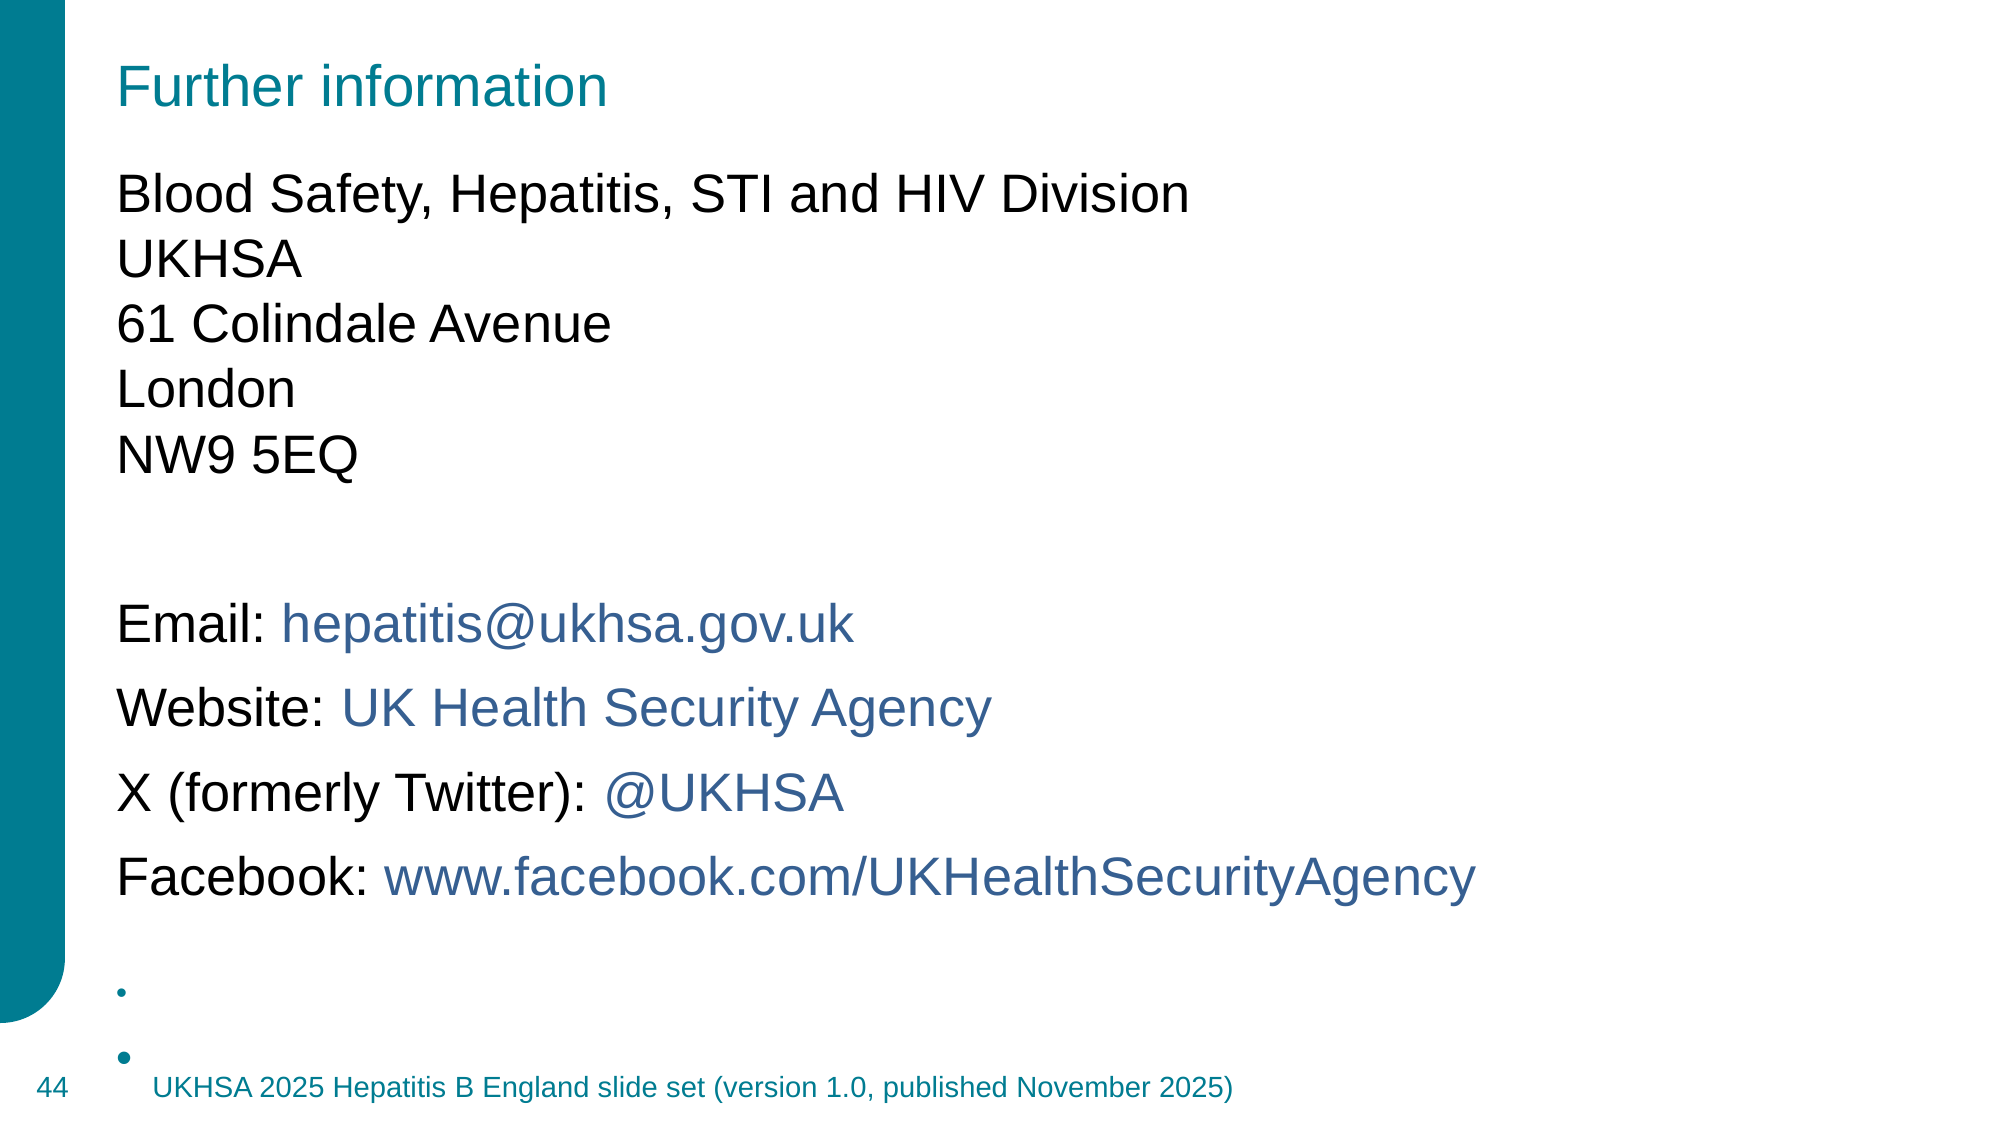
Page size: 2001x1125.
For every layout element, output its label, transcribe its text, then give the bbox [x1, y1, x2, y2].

text_box UKHSA 2025 Hepatitis B England slide set (version 1.0, published November 2025) [137, 1056, 1780, 1116]
text_box [21, 1056, 120, 1117]
list Blood Safety, Hepatitis, STI and HIV Division UKHSA 61 Colindale Avenue London NW9 5EQ Email: hepatitis@ukhsa.gov.uk Website: UK Health Security Agency X (formerly Twitter): @UKHSA Facebook: www.facebook.com/UKHealthSecurityAgency [101, 150, 1760, 929]
title Further information [101, 11, 712, 119]
